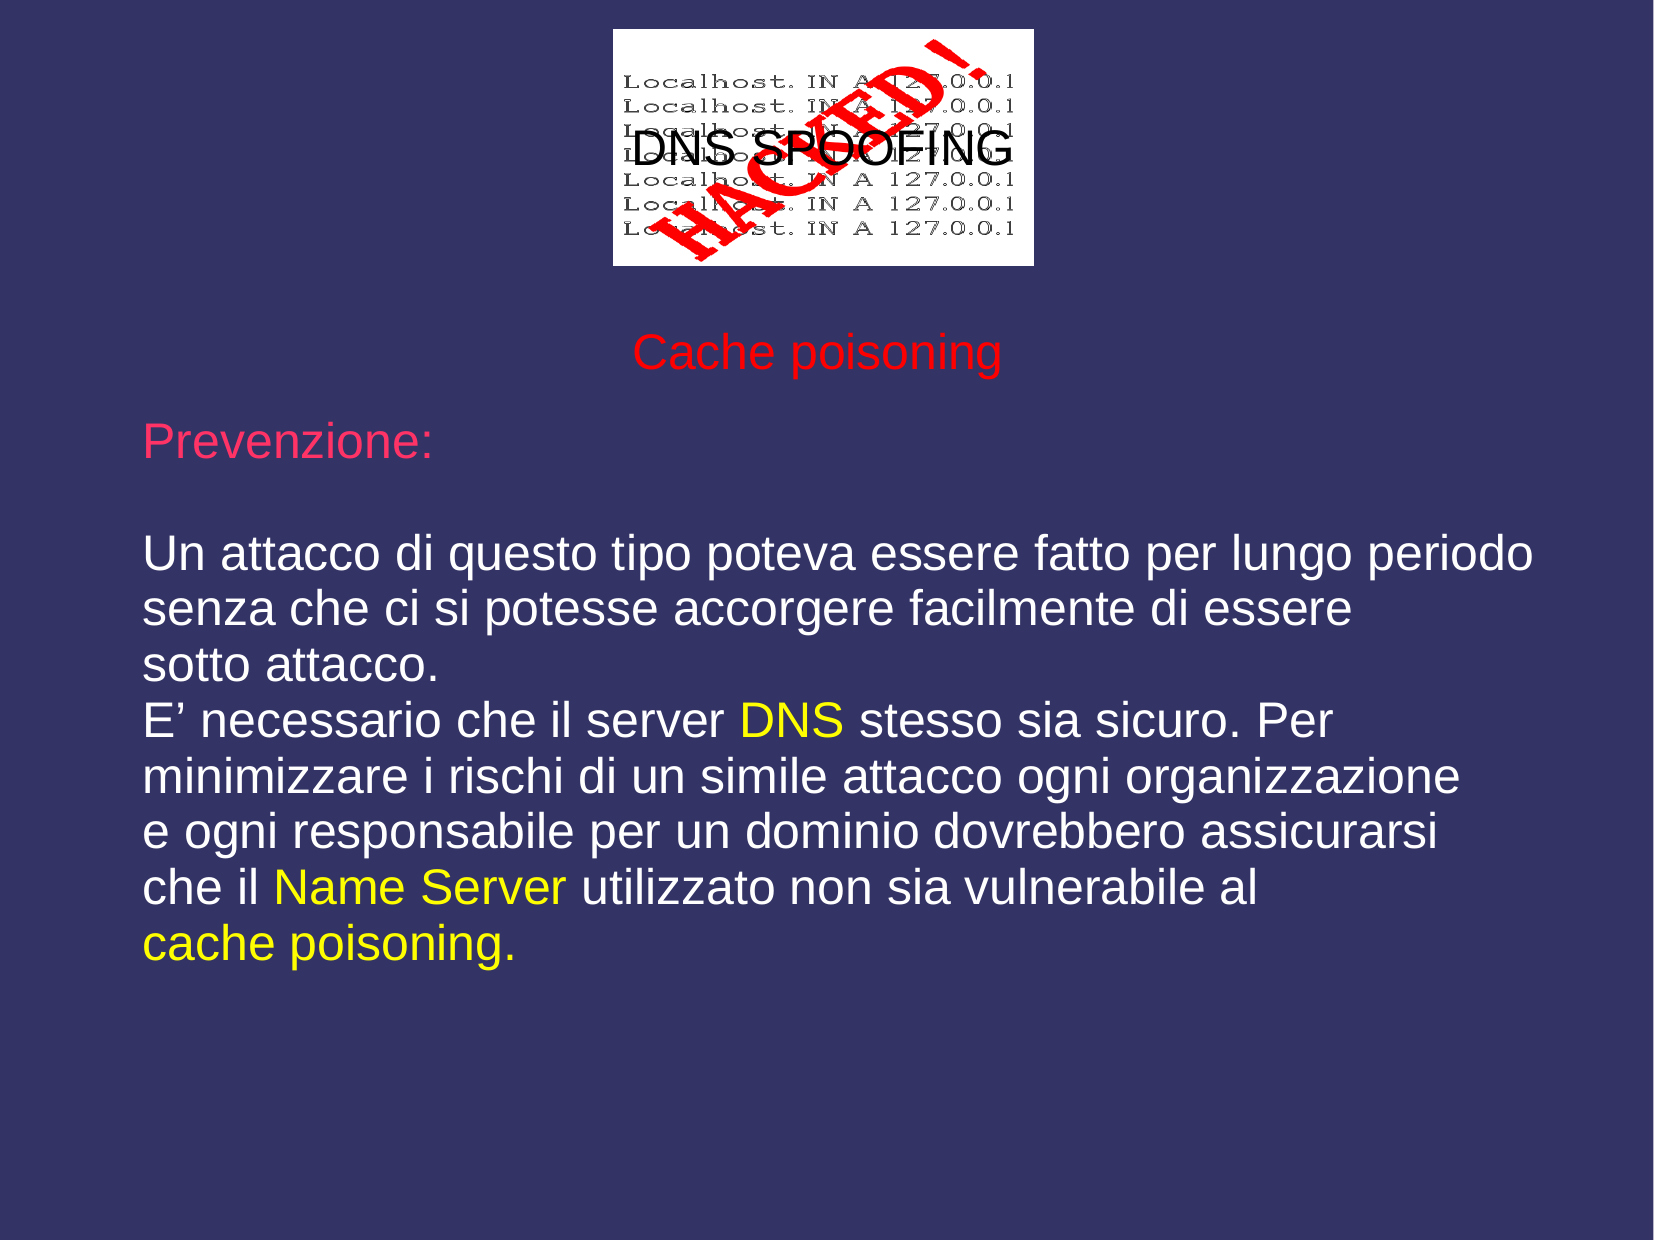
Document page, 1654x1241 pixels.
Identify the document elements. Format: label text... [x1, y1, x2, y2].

text_box Cache poisoning [632, 324, 1004, 381]
text_box Prevenzione: Un attacco di questo tipo poteva essere fatto per lungo periodo senza che ci si potesse accorgere facilmente di essere sotto attacco. E’ necessario che il server DNS stesso sia sicuro. Per minimizzare i rischi di un simile attacco ogni organizzazione e ogni responsabile per un dominio dovrebbero assicurarsi che il Name Server utilizzato non sia vulnerabile al cache poisoning. [142, 413, 1536, 971]
picture [613, 29, 1034, 266]
